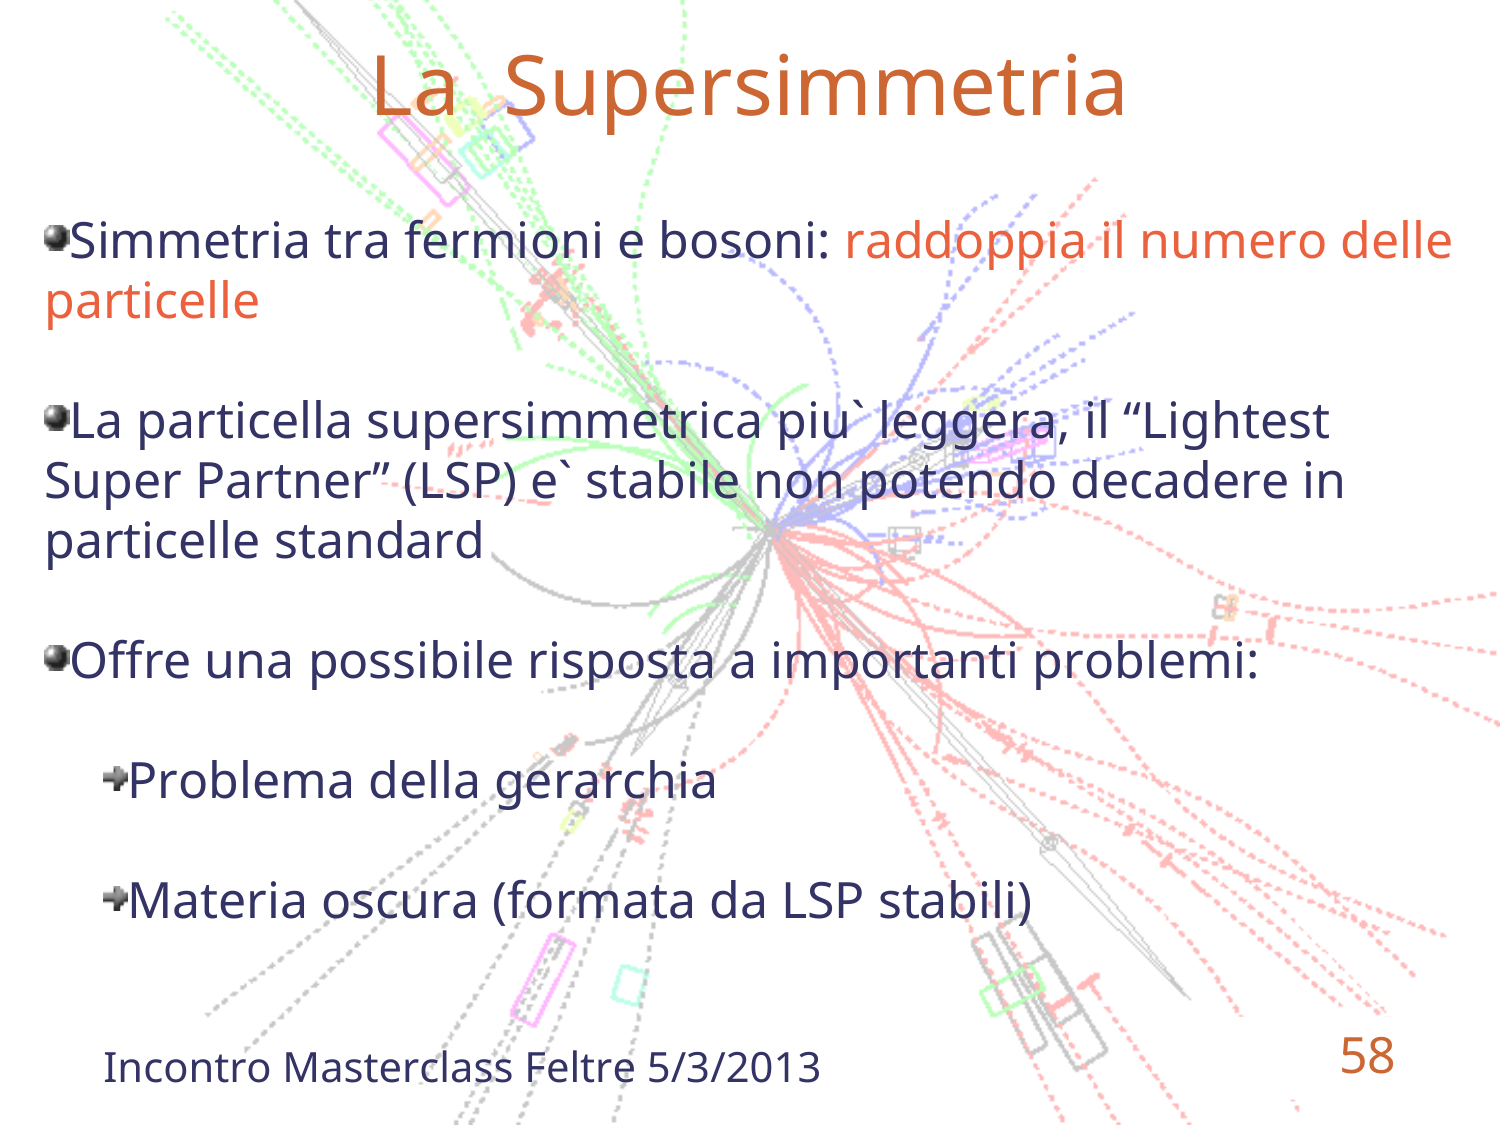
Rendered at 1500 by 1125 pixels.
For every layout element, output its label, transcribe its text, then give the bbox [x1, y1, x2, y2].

title La Supersimmetria [37, 19, 1463, 148]
text_box Simmetria tra fermioni e bosoni: raddoppia il numero delle particelle La particella supersimmetrica piu` leggera, il “Lightest Super Partner” (LSP) e` stabile non potendo decadere in particelle standard Offre una possibile risposta a importanti problemi: Problema della gerarchia Materia oscura (formata da LSP stabili) [29, 200, 1477, 1056]
picture [755, 1056, 767, 1079]
picture [293, 1056, 309, 1076]
picture [0, 0, 1500, 1125]
